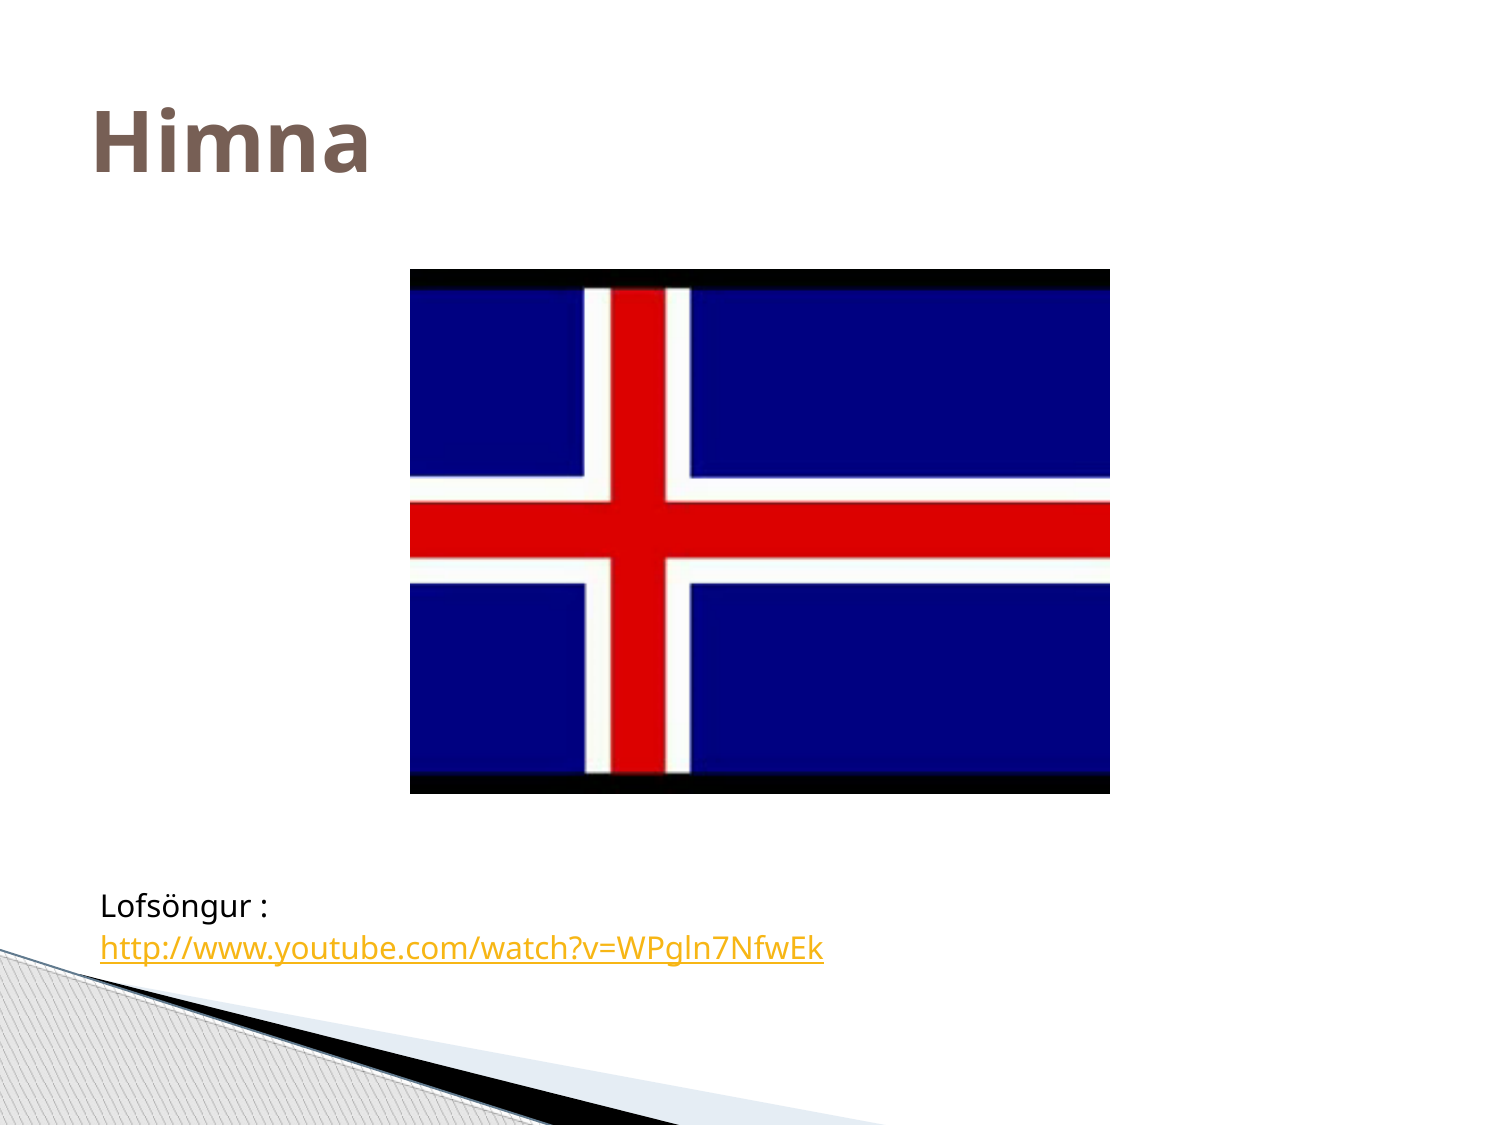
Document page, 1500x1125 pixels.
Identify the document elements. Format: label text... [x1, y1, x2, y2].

title Himna [75, 45, 1425, 233]
list Lofsöngur : http://www.youtube.com/watch?v=WPgln7NfwEk [75, 242, 1425, 986]
picture [410, 269, 1110, 794]
